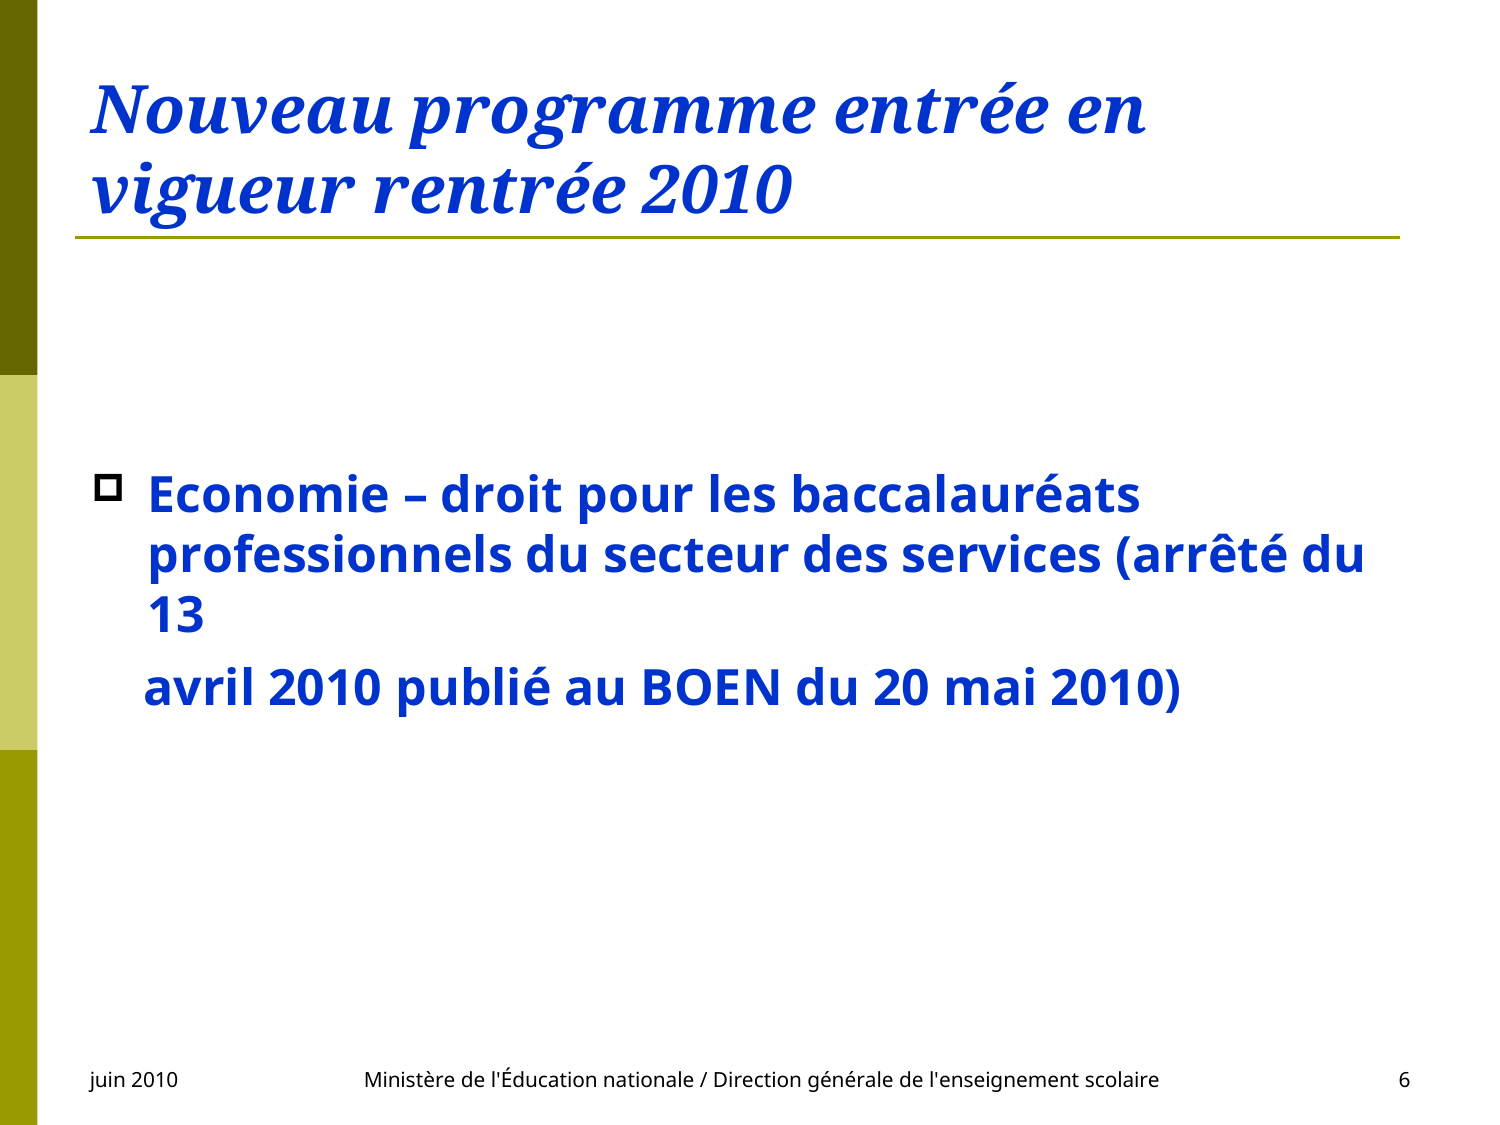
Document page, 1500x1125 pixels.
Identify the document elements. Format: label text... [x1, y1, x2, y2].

list Economie – droit pour les baccalauréats professionnels du secteur des services (arrêté du 13 avril 2010 publié au BOEN du 20 mai 2010) [76, 382, 1427, 1125]
title Nouveau programme entrée en vigueur rentrée 2010 [76, 0, 1427, 235]
